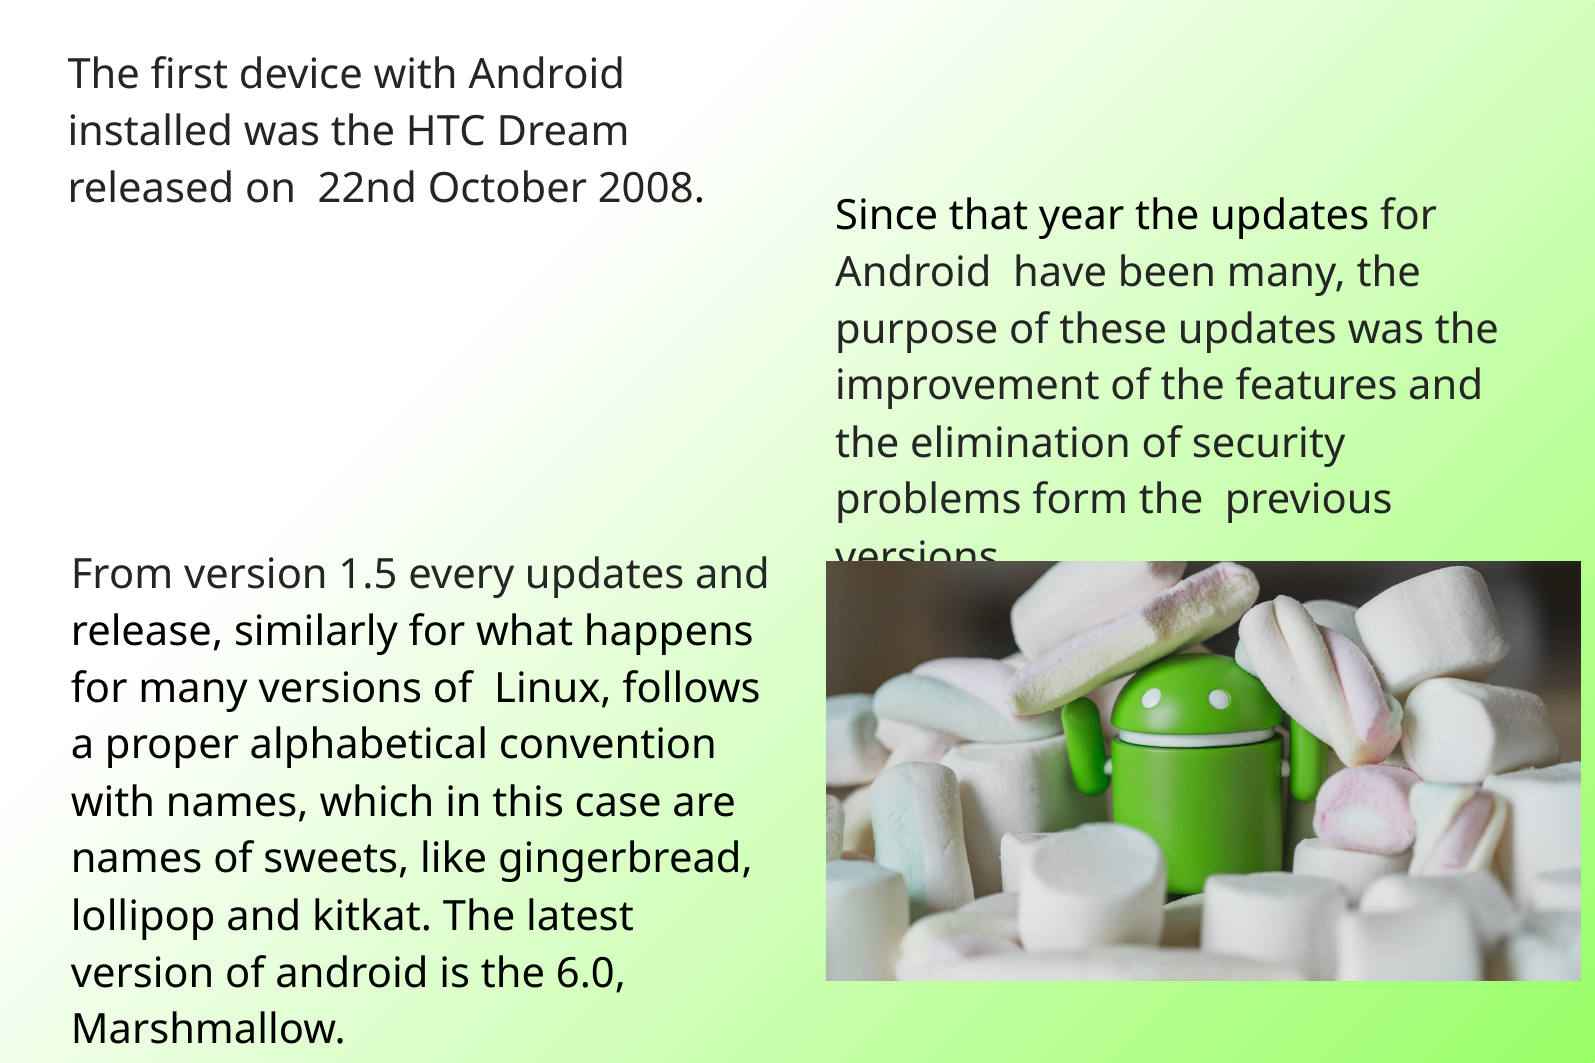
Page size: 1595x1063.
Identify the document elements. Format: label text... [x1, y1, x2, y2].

list Since that year the updates for Android have been many, the purpose of these updates was the improvement of the features and the elimination of security problems form the previous versions. [835, 184, 1536, 532]
list The first device with Android installed was the HTC Dream released on 22nd October 2008. [67, 43, 768, 225]
title [79, 30, 1515, 119]
picture [826, 561, 1581, 981]
list From version 1.5 every updates and release, similarly for what happens for many versions of Linux, follows a proper alphabetical convention with names, which in this case are names of sweets, like gingerbread, lollipop and kitkat. The latest version of android is the 6.0, Marshmallow. [70, 543, 780, 1053]
